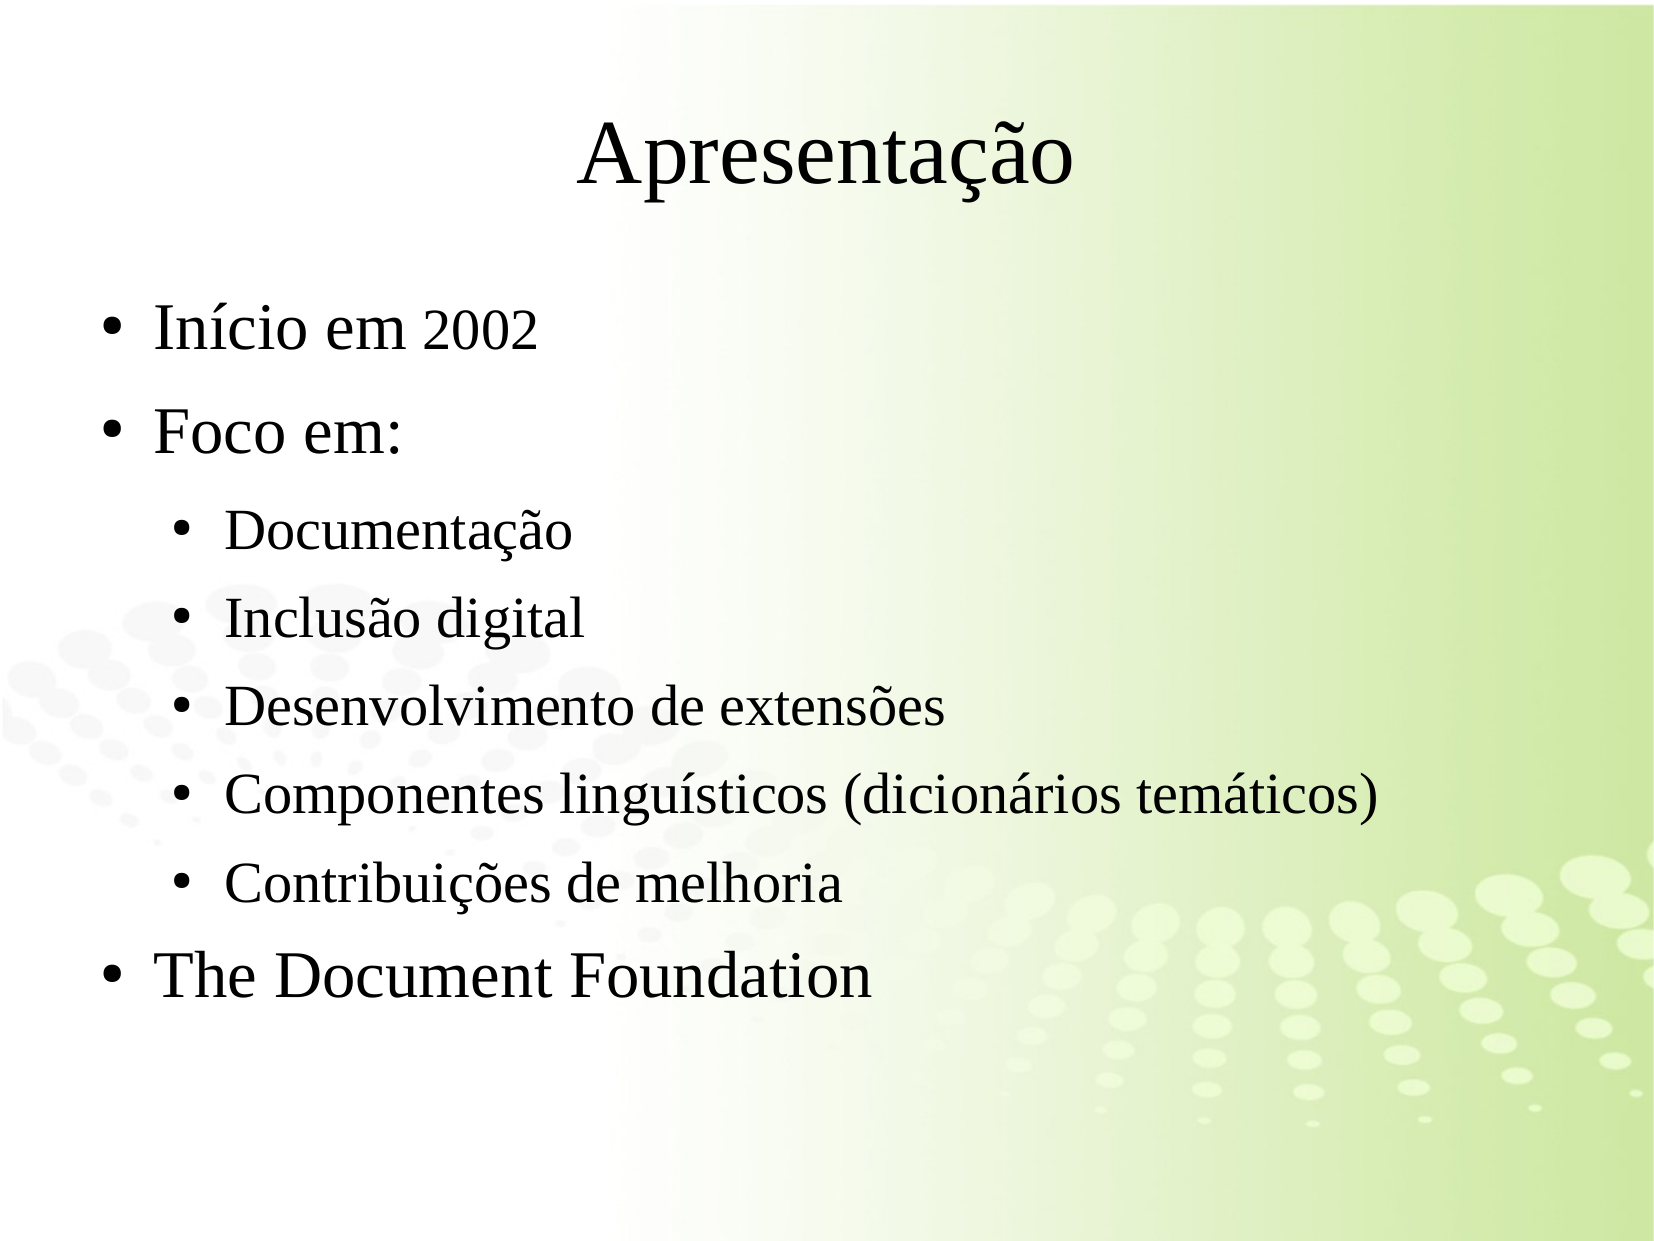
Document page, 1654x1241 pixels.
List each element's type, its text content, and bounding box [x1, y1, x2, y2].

title Apresentação [82, 49, 1571, 257]
picture [4, 7, 1653, 1241]
list Início em 2002 Foco em: Documentação Inclusão digital Desenvolvimento de extensões Componentes linguísticos (dicionários temáticos) Contribuições de melhoria The Document Foundation [82, 290, 1571, 1109]
